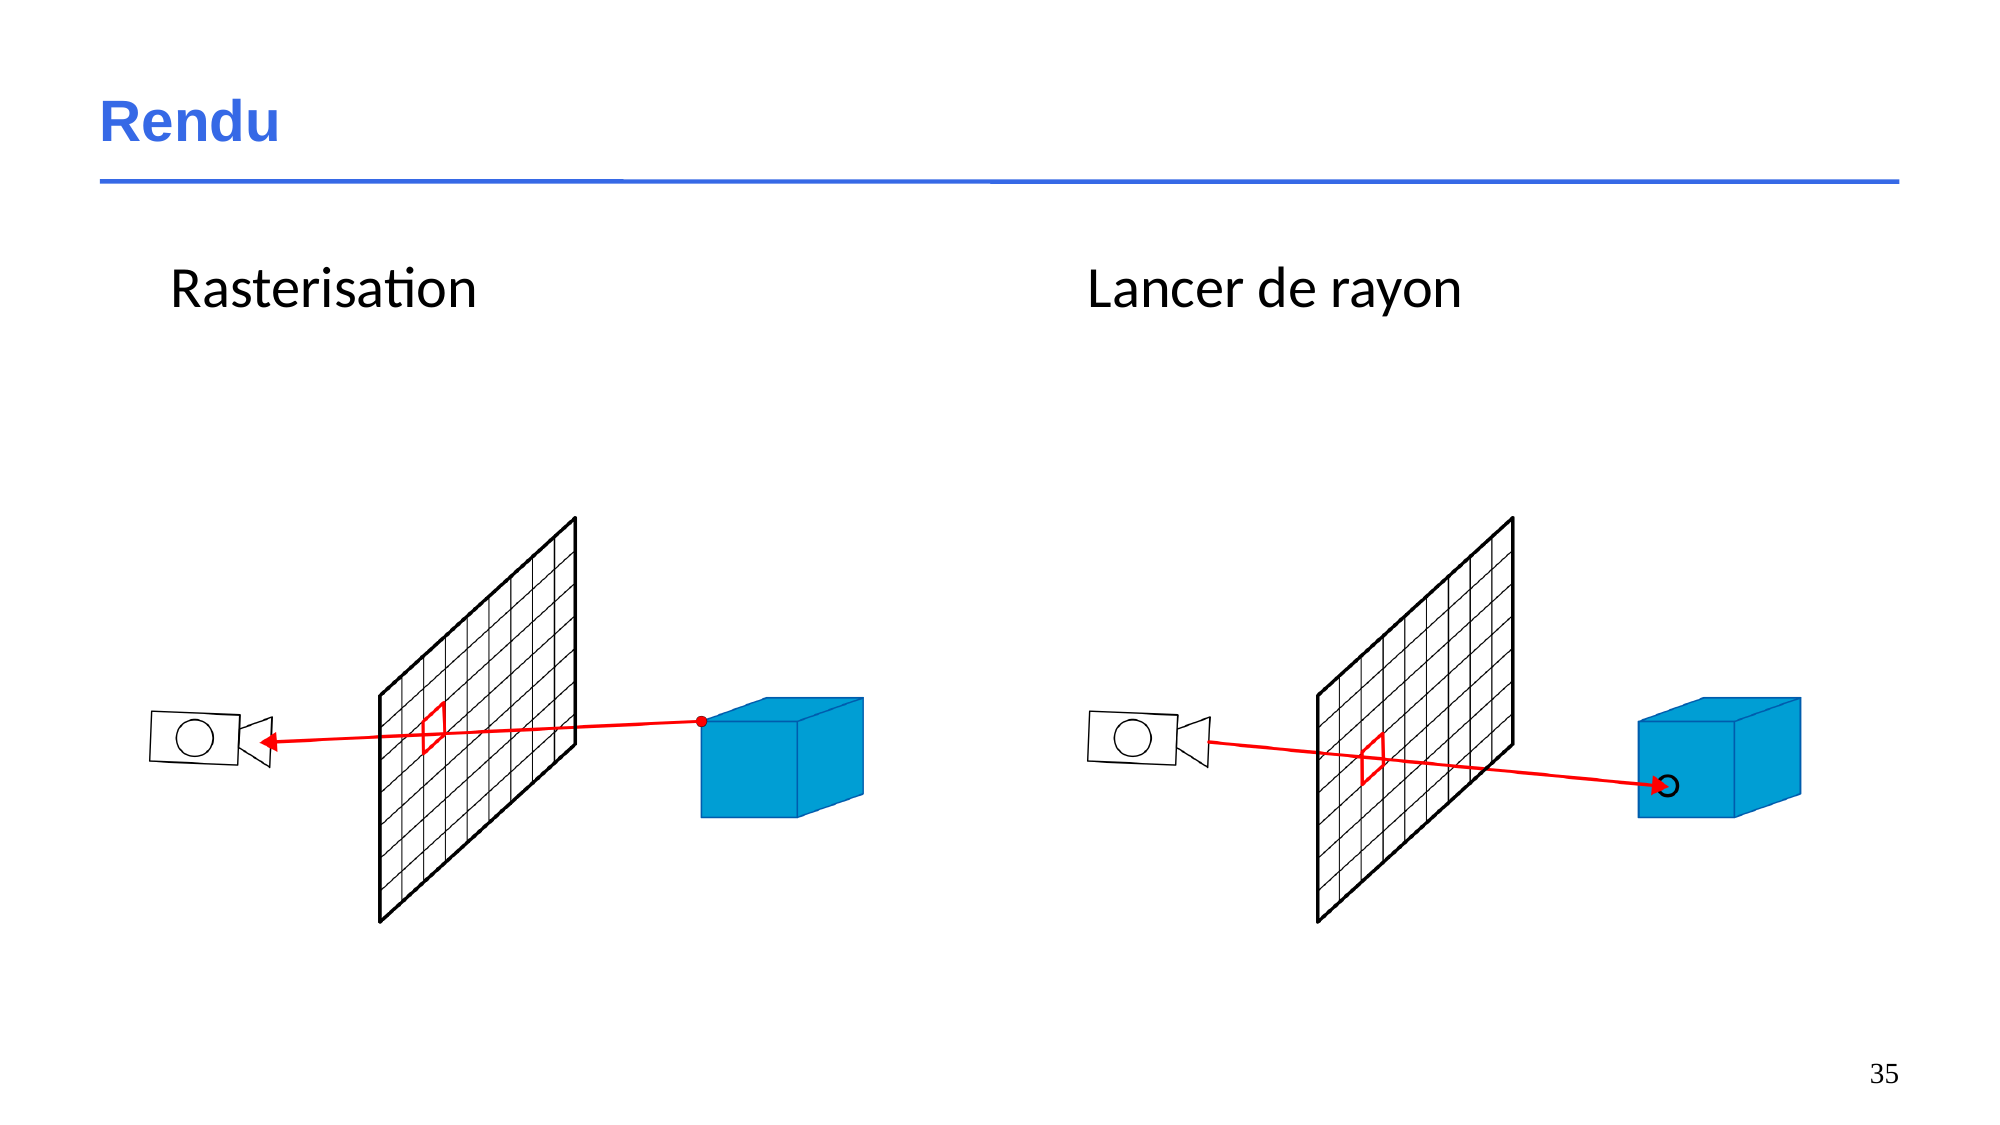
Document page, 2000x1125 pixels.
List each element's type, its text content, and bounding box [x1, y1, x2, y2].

list Rasterisation Lancer de rayon [99, 263, 1900, 976]
picture [143, 449, 961, 976]
picture [1081, 449, 1898, 976]
title Rendu [99, 27, 1900, 215]
